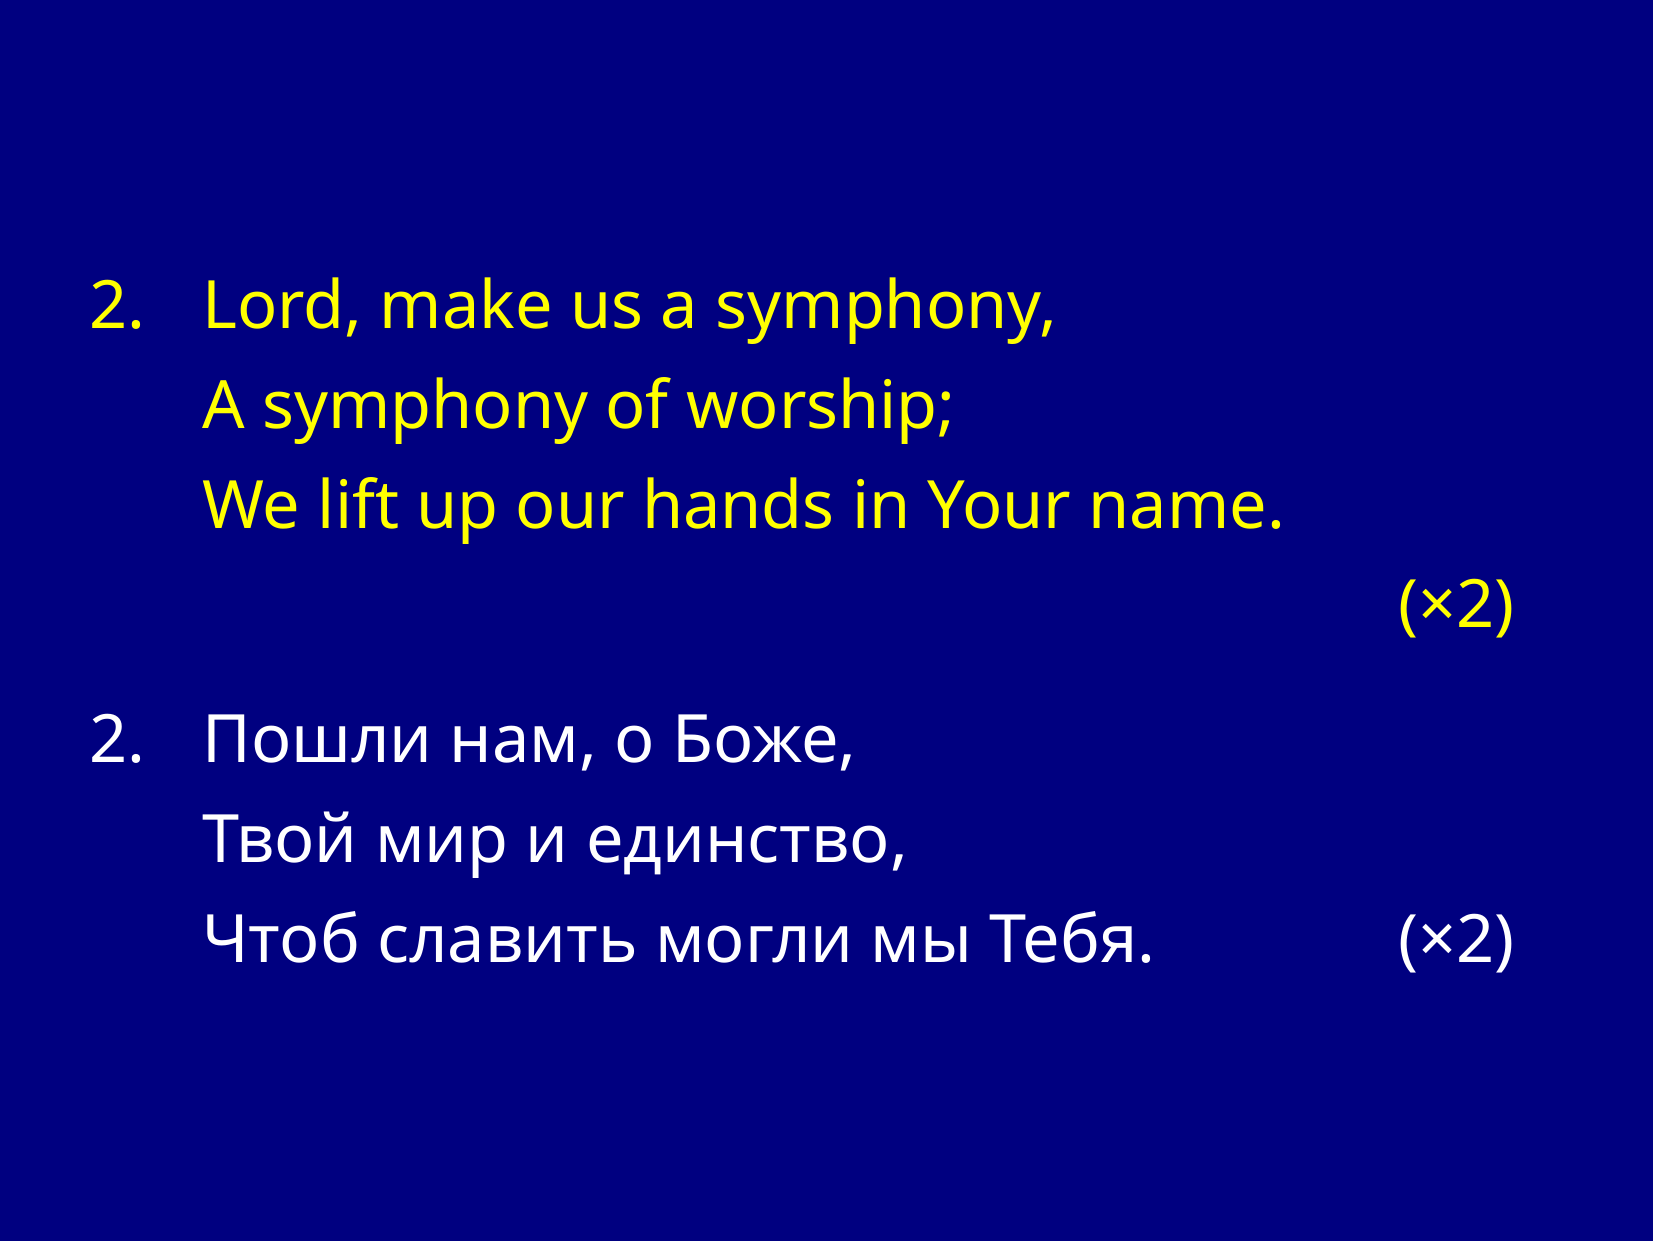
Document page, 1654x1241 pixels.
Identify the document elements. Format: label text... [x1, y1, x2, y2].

text_box 2. Пошли нам, о Боже, Твой мир и единство, Чтоб славить могли мы Тебя. (×2) [75, 675, 1653, 1163]
text_box 2. Lord, make us a symphony, A symphony of worship; We lift up our hands in Your name. (×2) [75, 150, 1576, 638]
